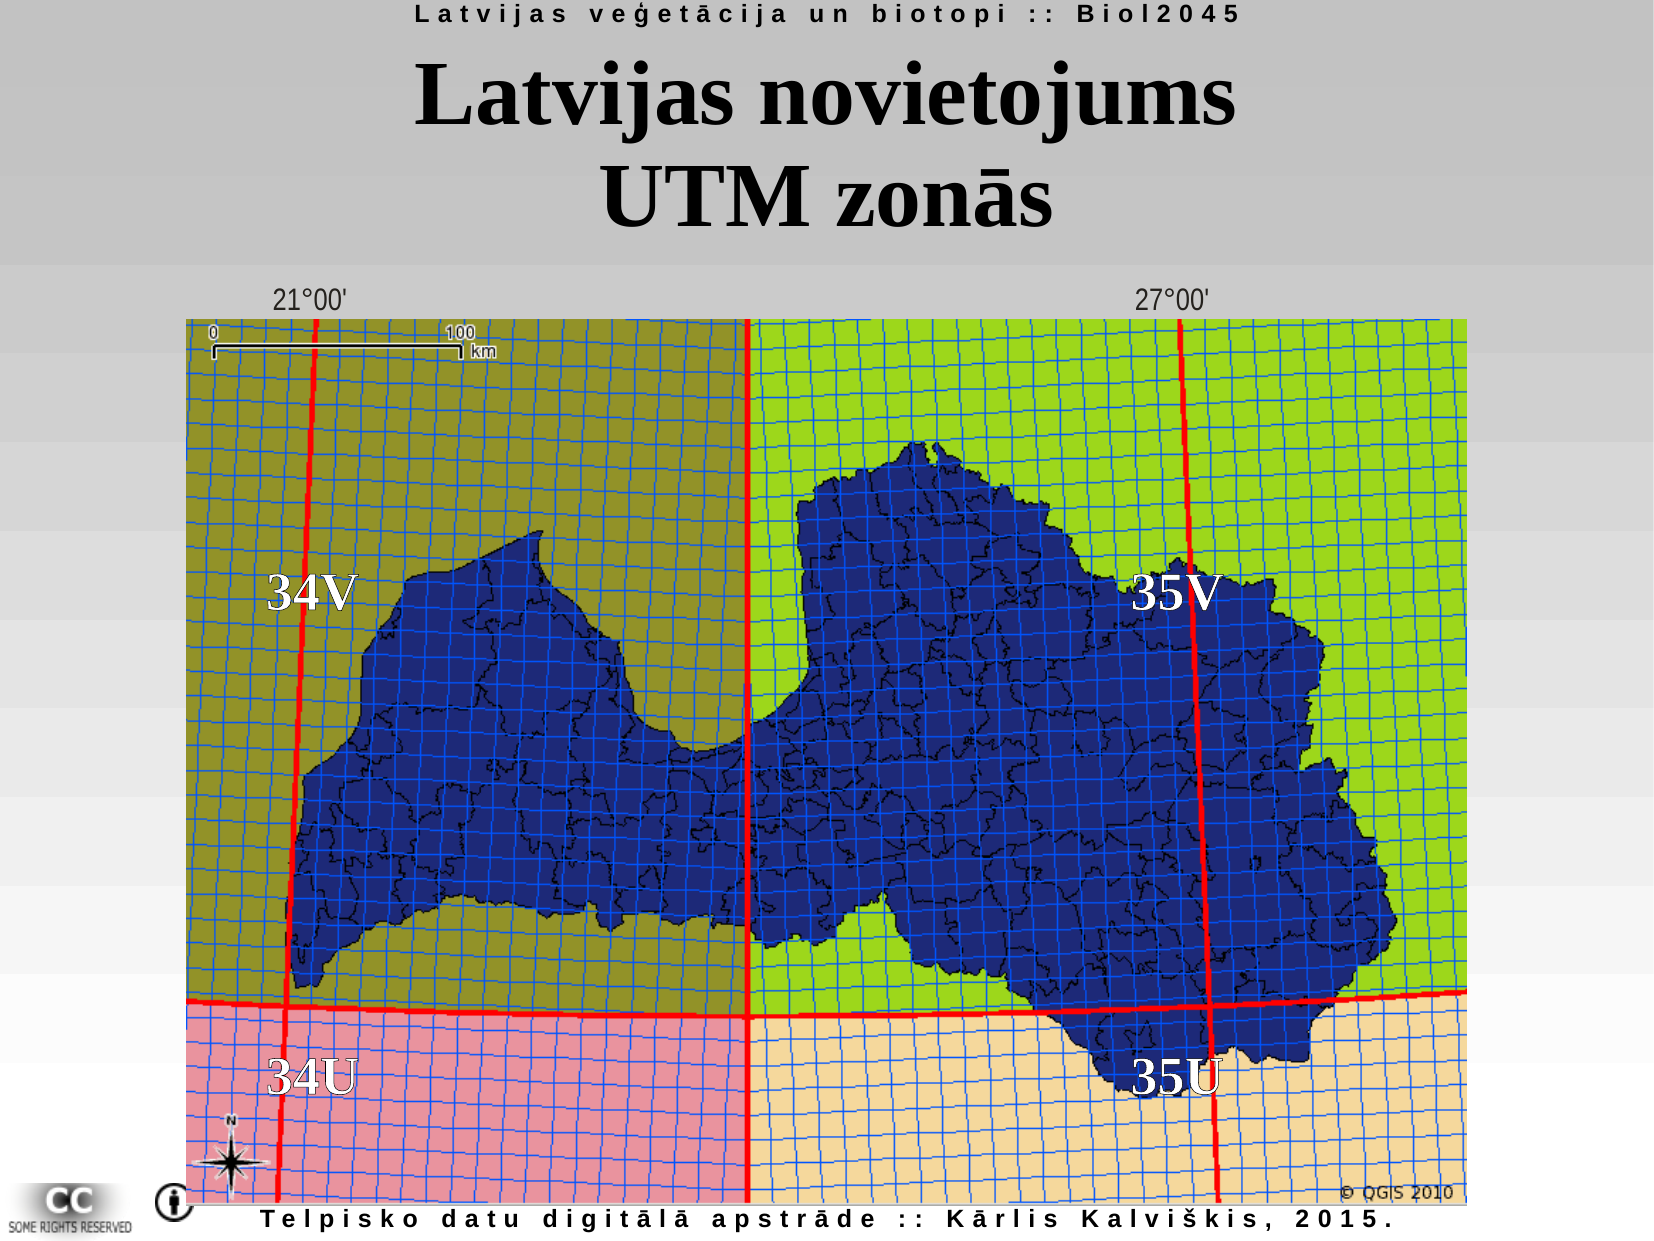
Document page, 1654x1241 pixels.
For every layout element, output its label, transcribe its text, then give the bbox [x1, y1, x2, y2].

text_box 21°00' [272, 281, 363, 317]
text_box 27°00' [1134, 281, 1226, 317]
title Latvijas novietojums UTM zonās [0, 1, 1654, 287]
text_box 35V [1130, 561, 1224, 622]
picture [0, 287, 1654, 1241]
text_box 34U [265, 1045, 360, 1106]
text_box 34V [265, 561, 360, 622]
text_box 35U [1130, 1045, 1225, 1106]
